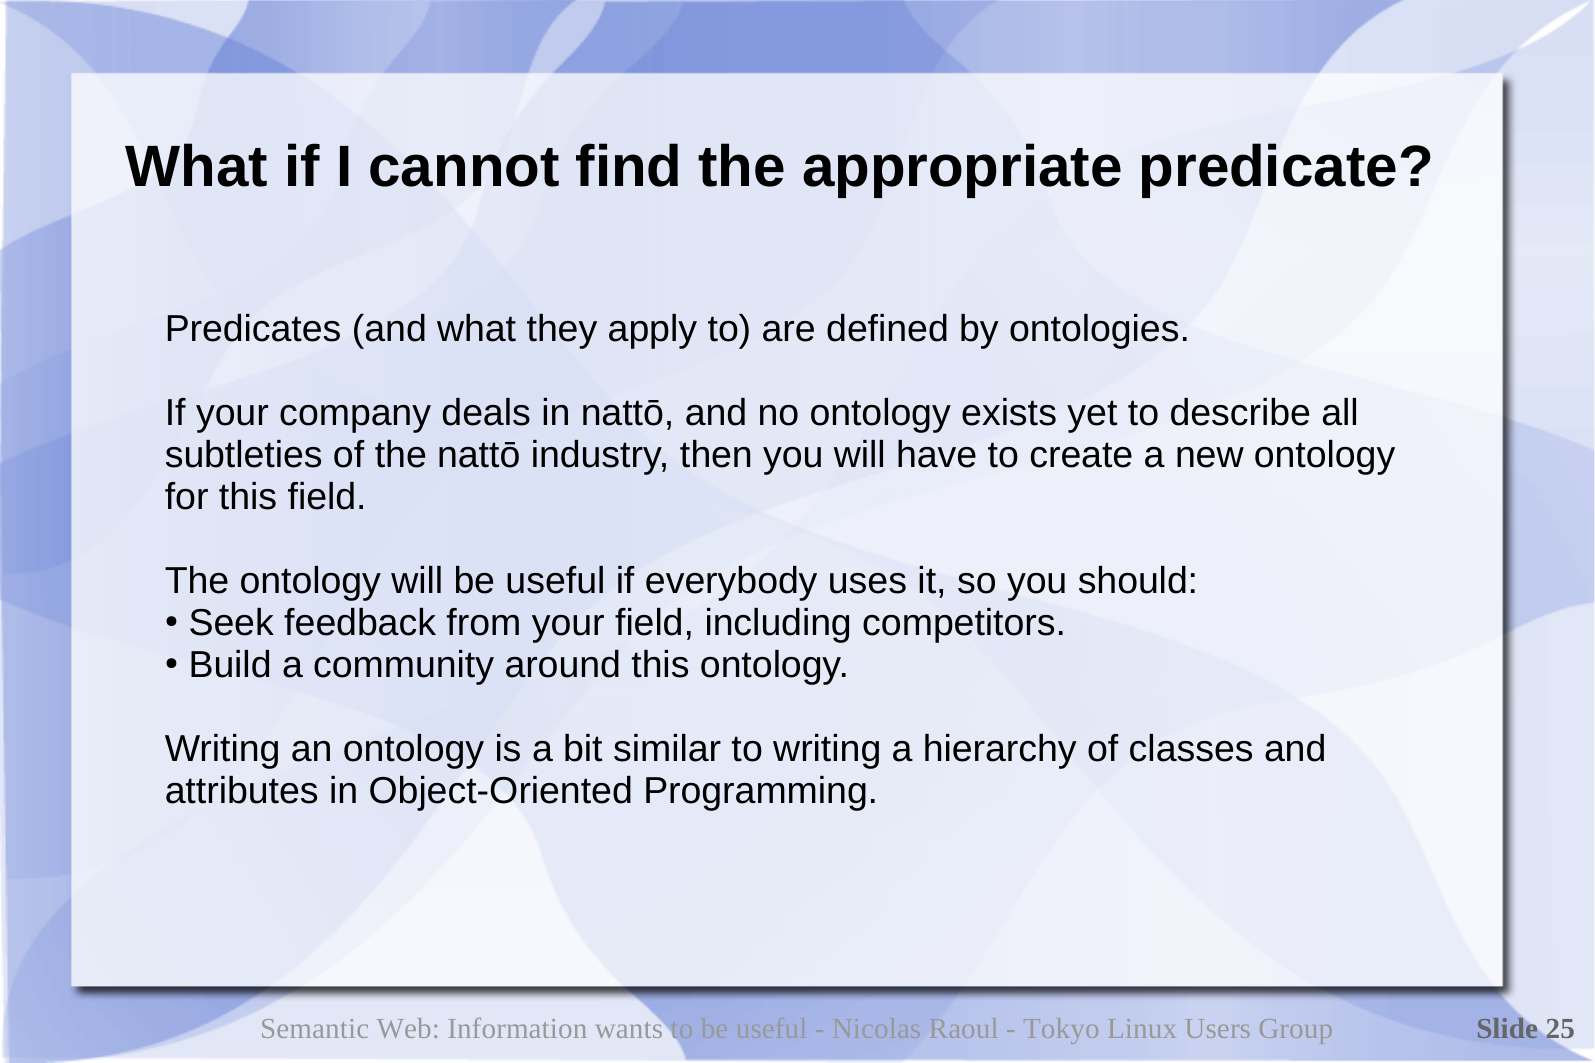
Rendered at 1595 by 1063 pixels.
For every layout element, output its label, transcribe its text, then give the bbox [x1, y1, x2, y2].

text_box Predicates (and what they apply to) are defined by ontologies. If your company deals in nattō, and no ontology exists yet to describe all subtleties of the nattō industry, then you will have to create a new ontology for this field. The ontology will be useful if everybody uses it, so you should: Seek feedback from your field, including competitors. Build a community around this ontology. Writing an ontology is a bit similar to writing a hierarchy of classes and attributes in Object-Oriented Programming. [150, 300, 1463, 873]
picture [0, 0, 1595, 1063]
title What if I cannot find the appropriate predicate? [79, 85, 1481, 248]
